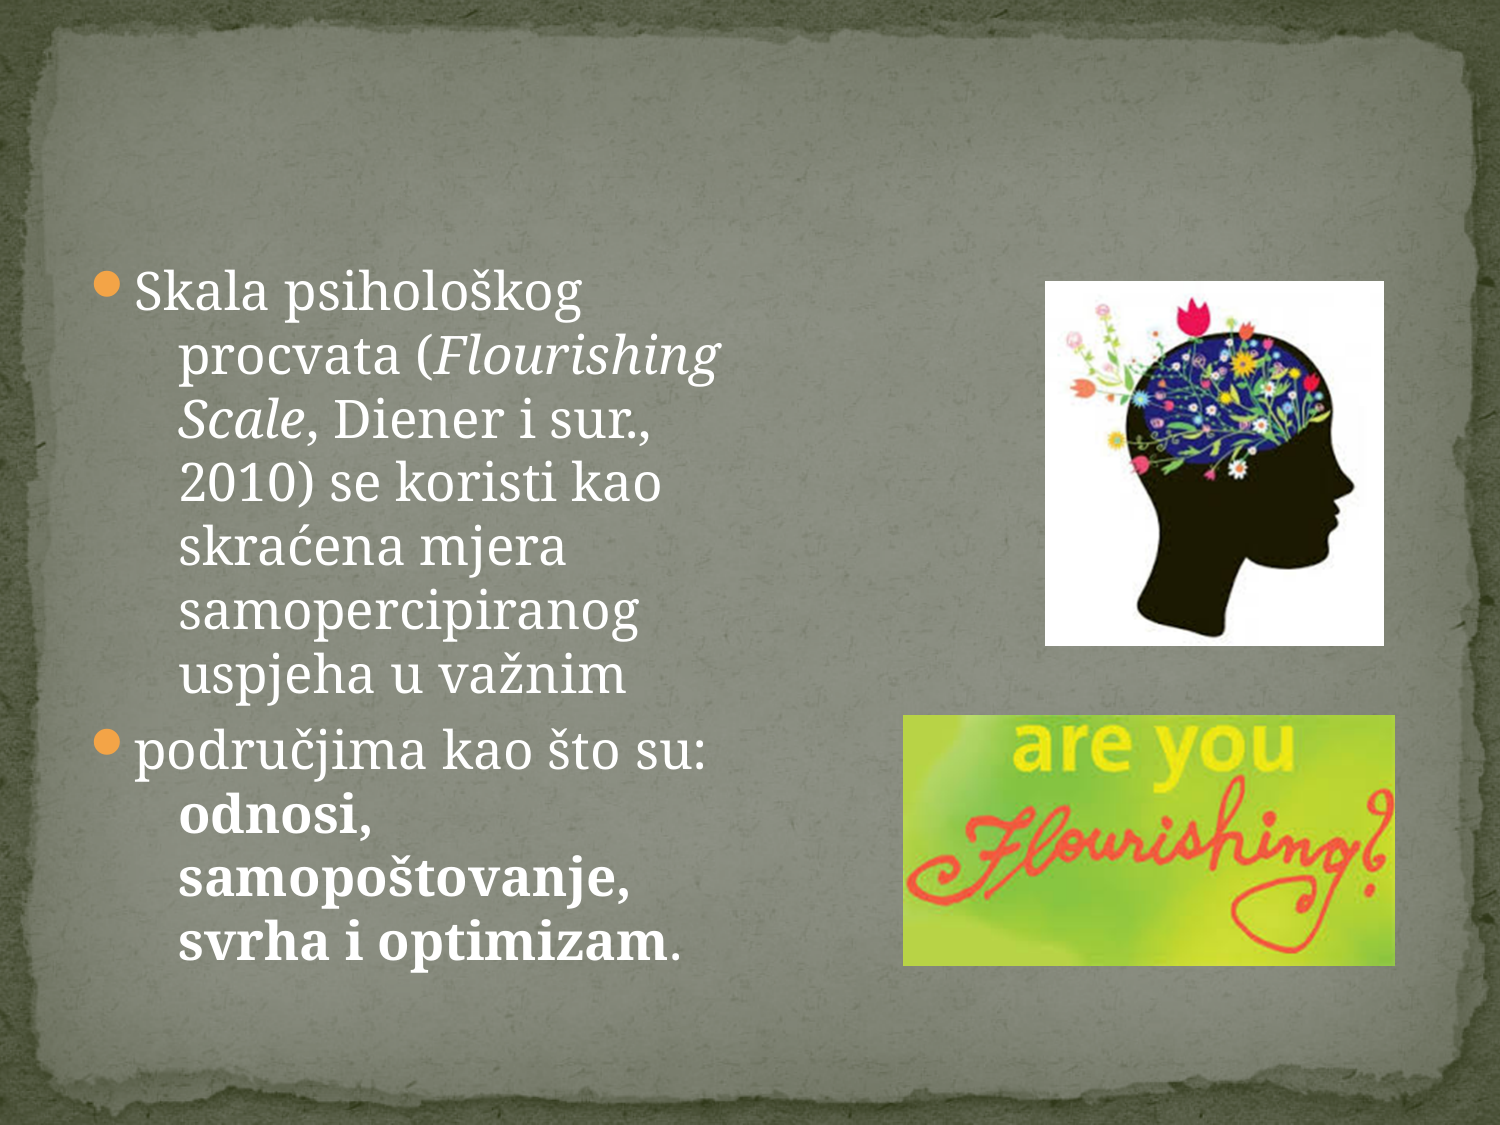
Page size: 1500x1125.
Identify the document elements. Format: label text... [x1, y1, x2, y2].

list Skala psihološkog procvata (Flourishing Scale, Diener i sur., 2010) se koristi kao skraćena mjera samopercipiranog uspjeha u važnim područjima kao što su: odnosi, samopoštovanje, svrha i optimizam. [75, 249, 742, 1000]
picture [903, 716, 1395, 967]
picture [1045, 281, 1384, 647]
